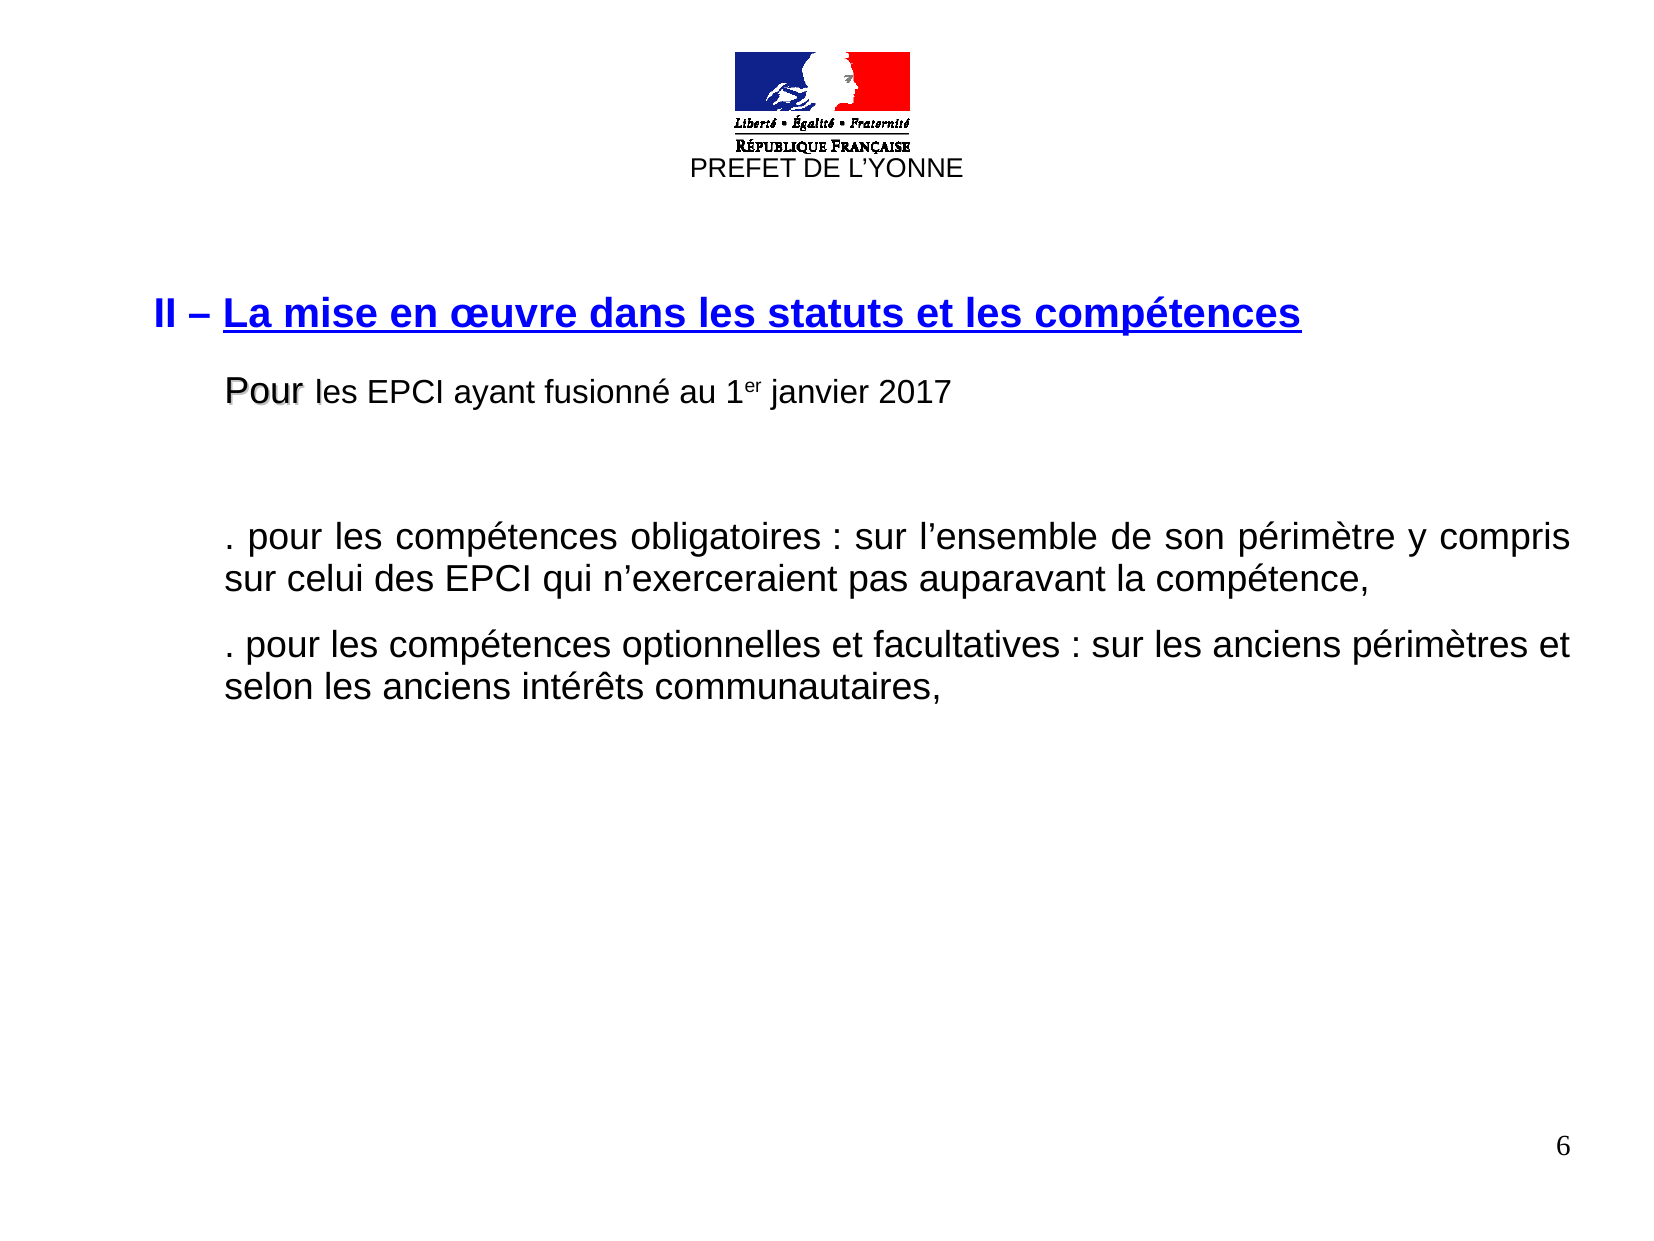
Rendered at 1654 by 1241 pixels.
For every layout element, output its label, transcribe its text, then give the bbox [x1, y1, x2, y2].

list II – La mise en œuvre dans les statuts et les compétences Pour les EPCI ayant fusionné au 1er janvier 2017 . pour les compétences obligatoires : sur l’ensemble de son périmètre y compris sur celui des EPCI qui n’exerceraient pas auparavant la compétence, . pour les compétences optionnelles et facultatives : sur les anciens périmètres et selon les anciens intérêts communautaires, [82, 290, 1571, 1241]
title PREFET DE L’YONNE [82, 49, 1571, 257]
chart [733, 49, 910, 154]
